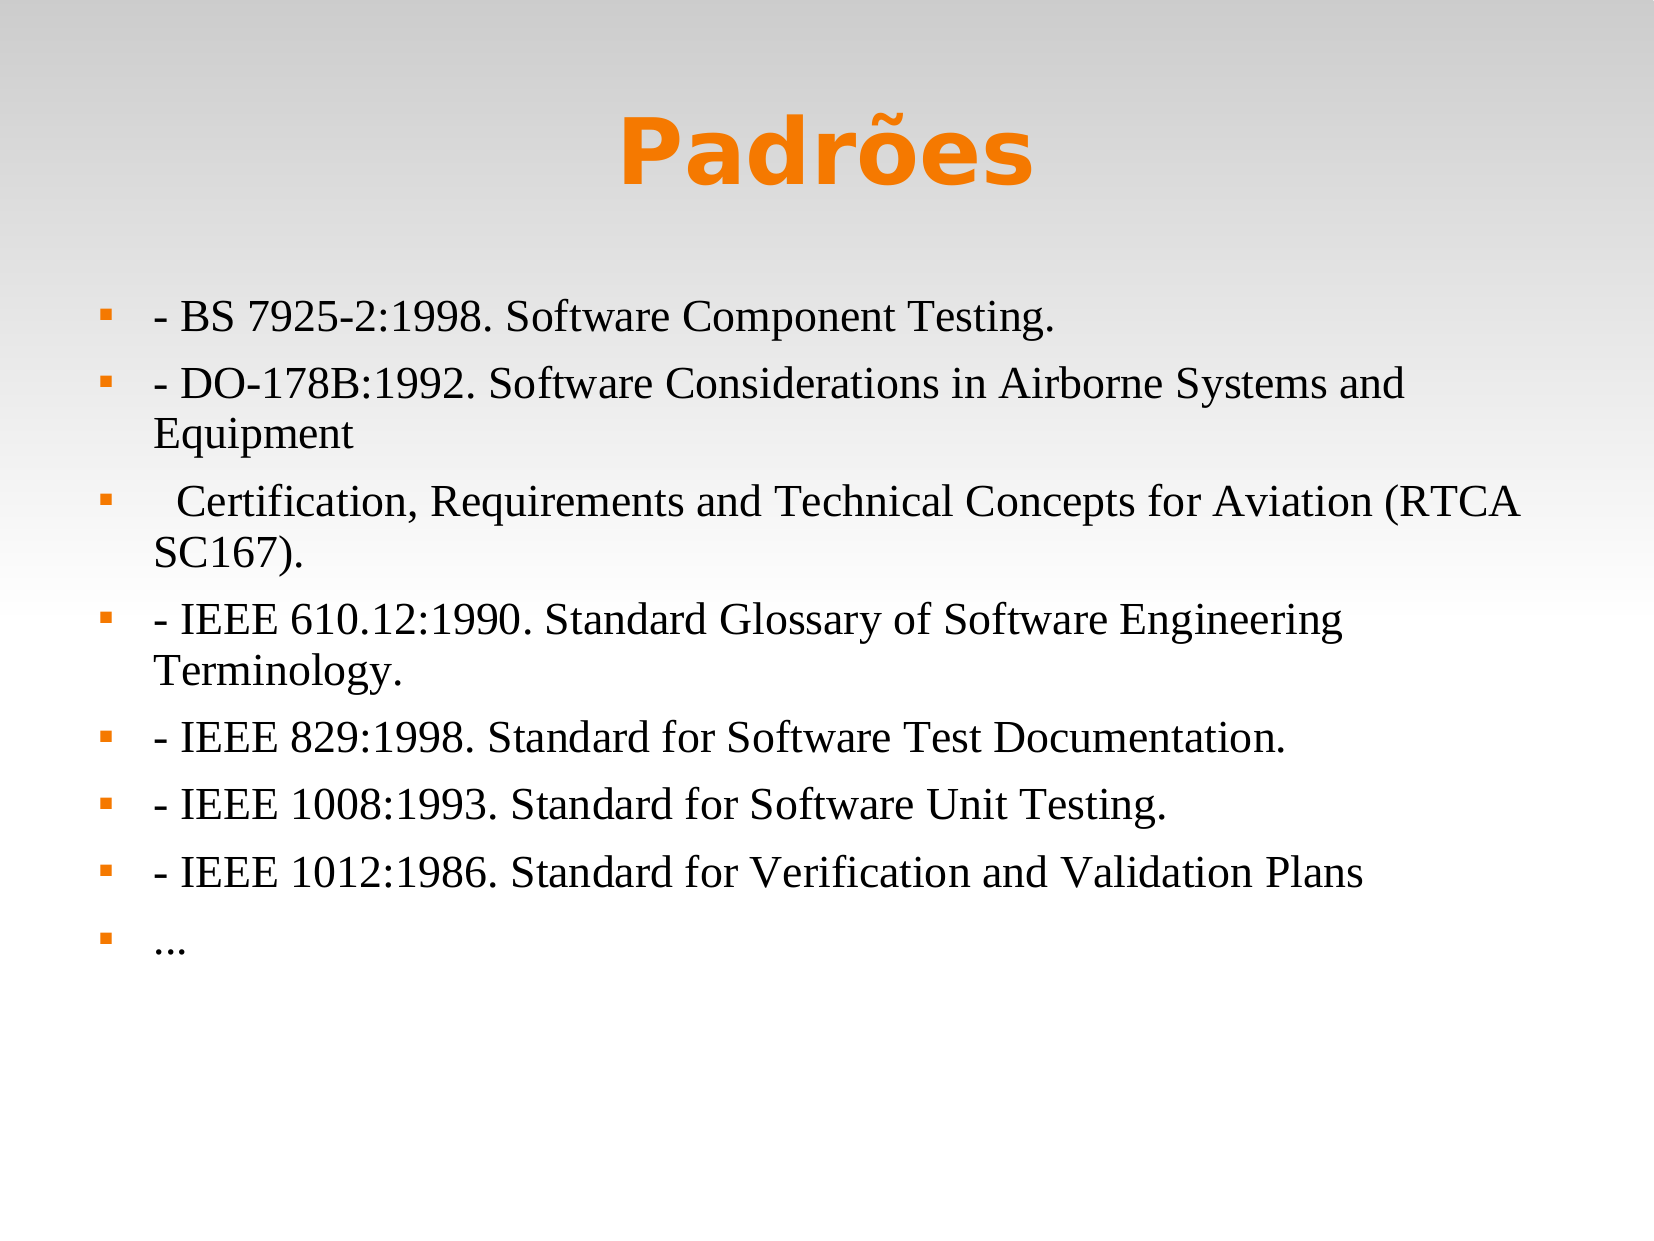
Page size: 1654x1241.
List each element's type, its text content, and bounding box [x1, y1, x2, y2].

title Padrões [82, 49, 1571, 257]
list - BS 7925-2:1998. Software Component Testing. - DO-178B:1992. Software Considerations in Airborne Systems and Equipment Certification, Requirements and Technical Concepts for Aviation (RTCA SC167). - IEEE 610.12:1990. Standard Glossary of Software Engineering Terminology. - IEEE 829:1998. Standard for Software Test Documentation. - IEEE 1008:1993. Standard for Software Unit Testing. - IEEE 1012:1986. Standard for Verification and Validation Plans ... [82, 290, 1571, 1109]
